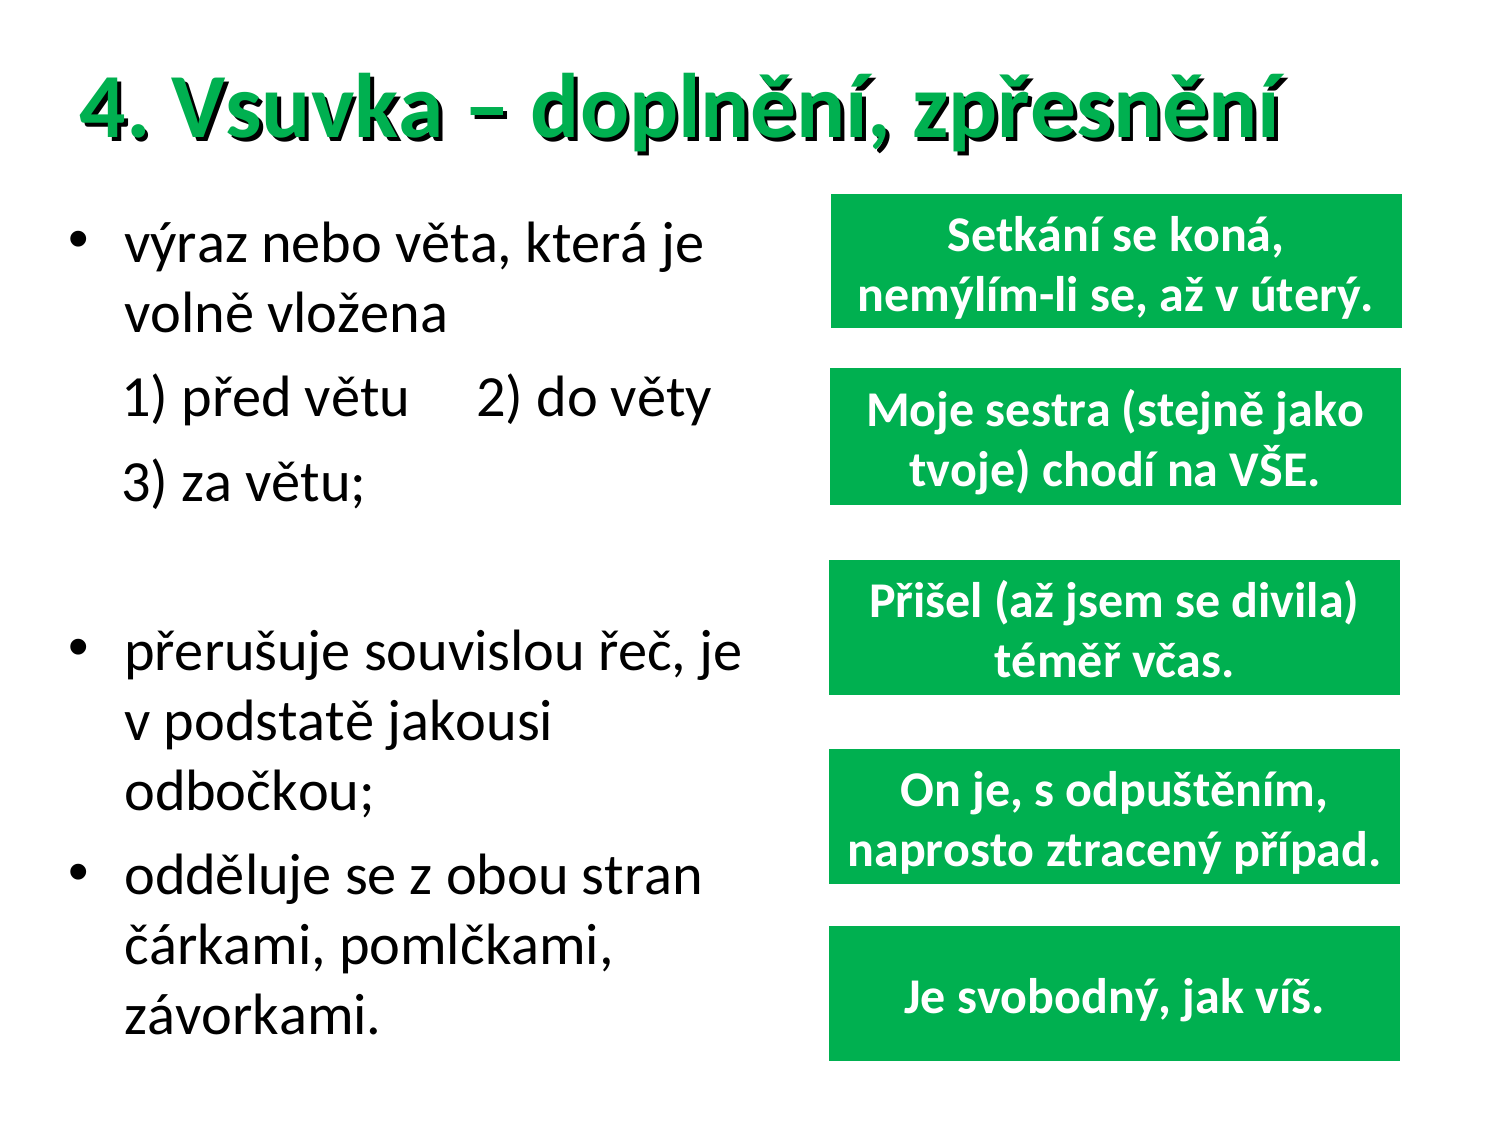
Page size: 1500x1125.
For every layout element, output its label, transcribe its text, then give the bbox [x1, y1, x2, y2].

text_box Moje sestra (stejně jako tvoje) chodí na VŠE. [832, 369, 1399, 504]
title 4. Vsuvka – doplnění, zpřesnění [64, 7, 1415, 195]
text_box Přišel (až jsem se divila) téměř včas. [831, 562, 1399, 693]
text_box Setkání se koná, nemýlím-li se, až v úterý. [832, 196, 1400, 327]
list výraz nebo věta, která je volně vložena 1) před větu 2) do věty 3) za větu; přerušuje souvislou řeč, je v podstatě jakousi odbočkou; odděluje se z obou stran čárkami, pomlčkami, závorkami. [53, 196, 774, 1071]
text_box On je, s odpuštěním, naprosto ztracený případ. [831, 751, 1399, 882]
text_box Je svobodný, jak víš. [831, 928, 1399, 1059]
